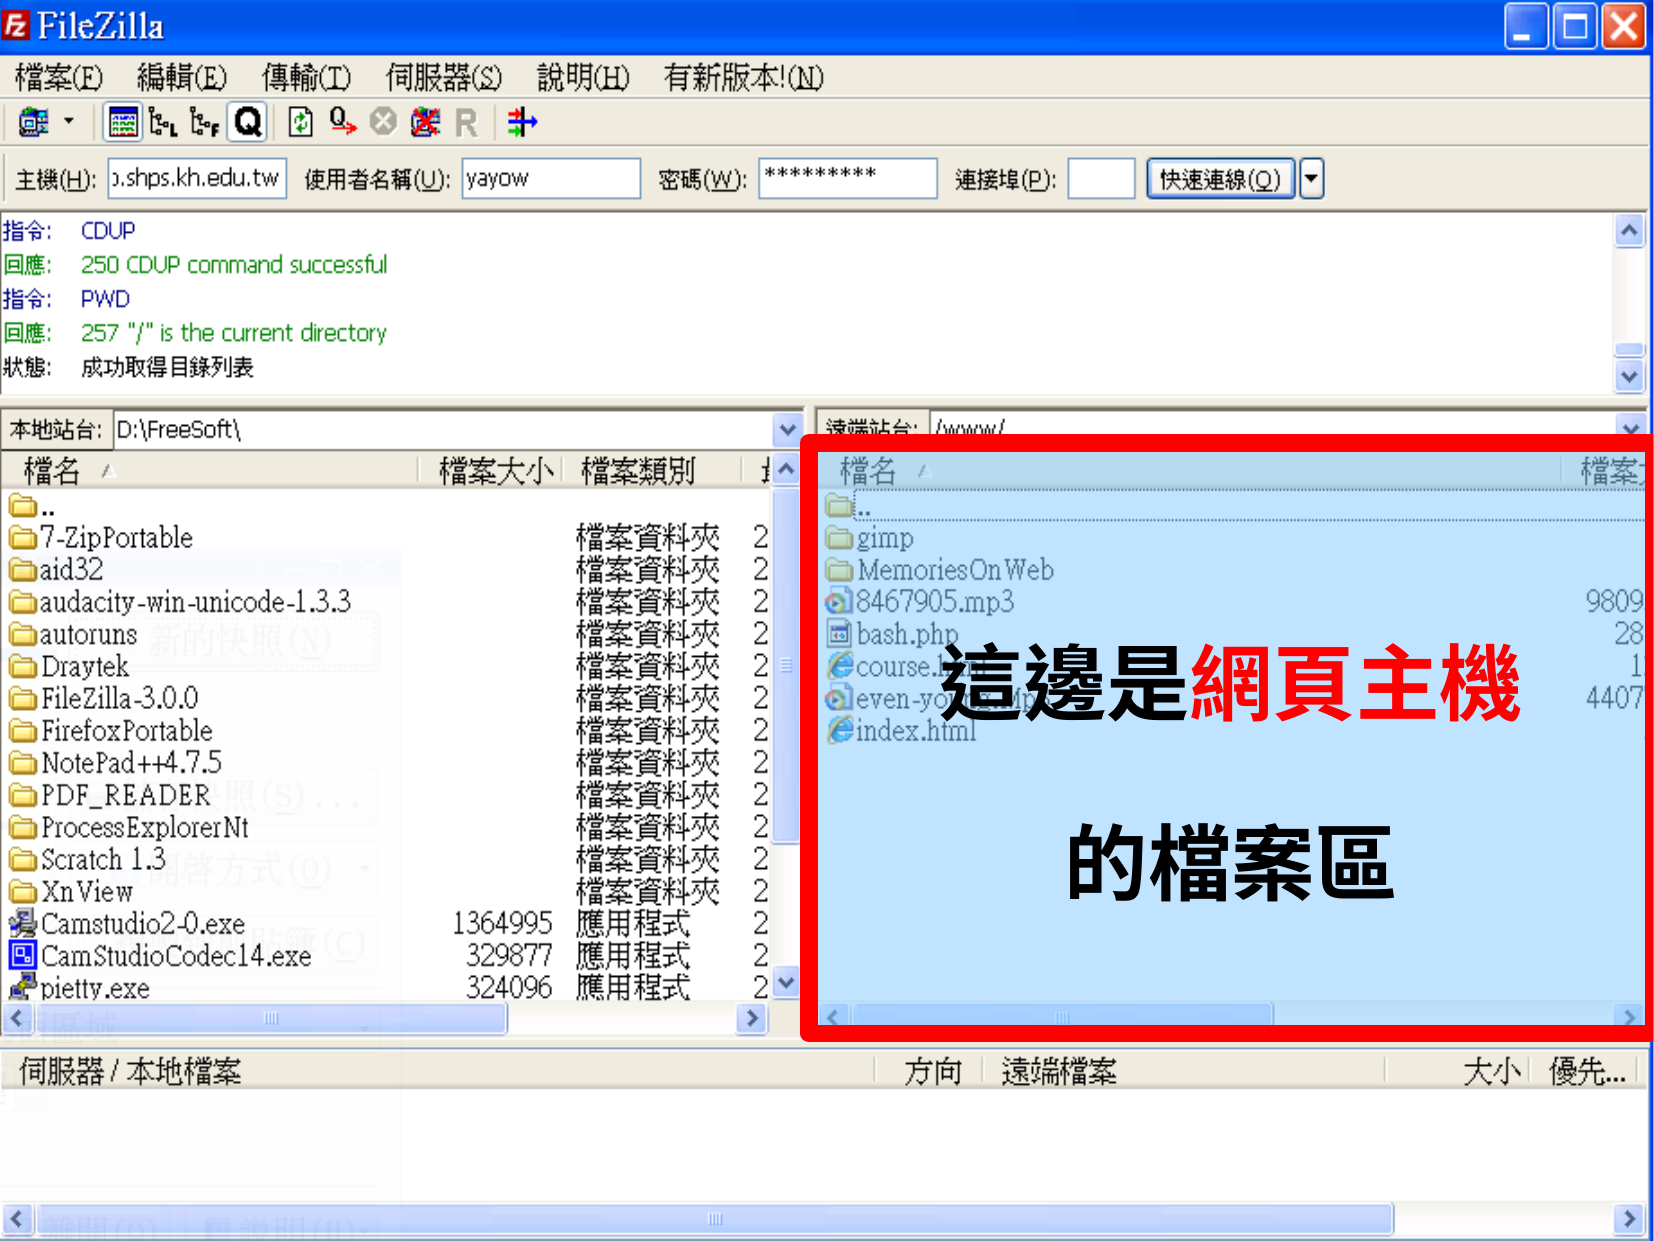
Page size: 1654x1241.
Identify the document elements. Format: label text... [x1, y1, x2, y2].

picture [0, 0, 1654, 1241]
text_box 這邊是網頁主機 的檔案區 [809, 442, 1654, 1034]
